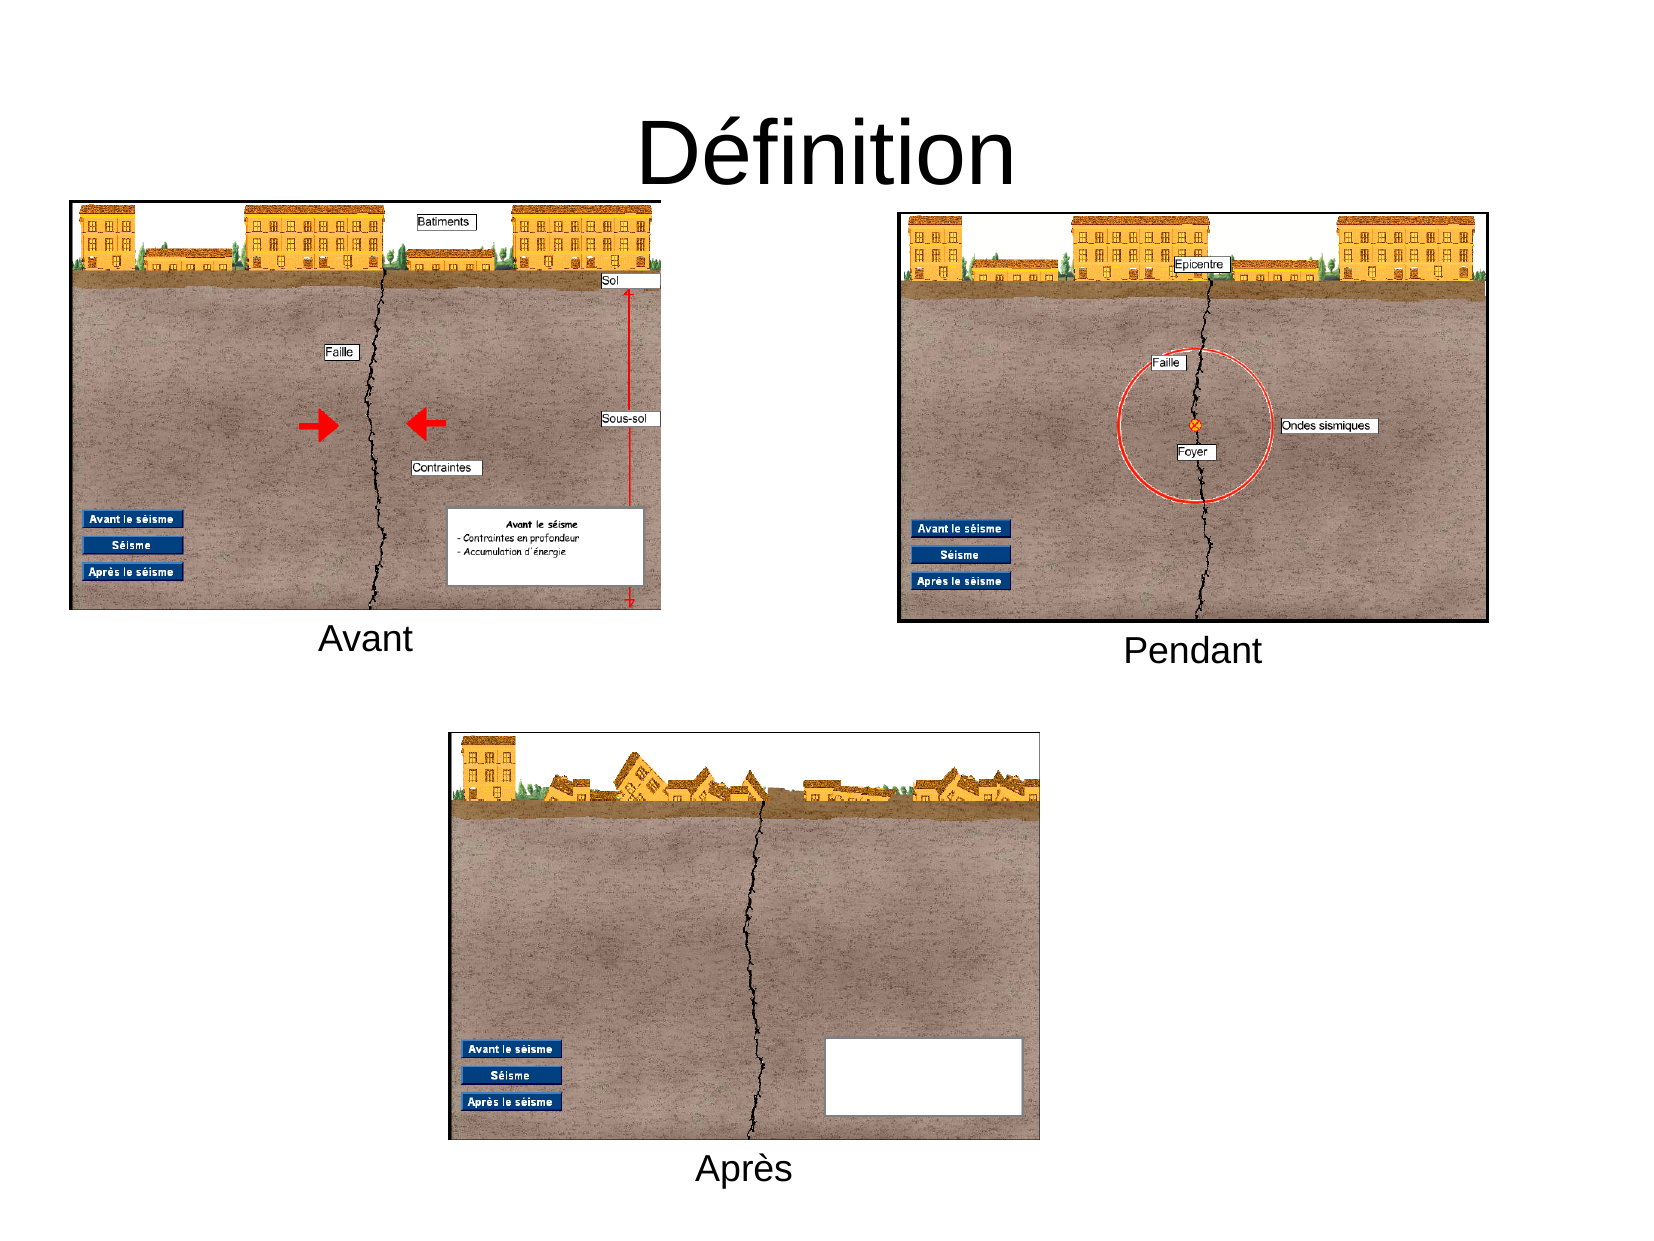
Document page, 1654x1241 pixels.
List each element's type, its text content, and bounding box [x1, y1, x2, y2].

picture [69, 200, 661, 610]
picture [448, 732, 1040, 1139]
title Définition [82, 49, 1571, 257]
text_box Après [448, 1139, 1040, 1197]
picture [897, 212, 1489, 622]
text_box Pendant [897, 622, 1489, 680]
text_box Avant [69, 610, 662, 667]
